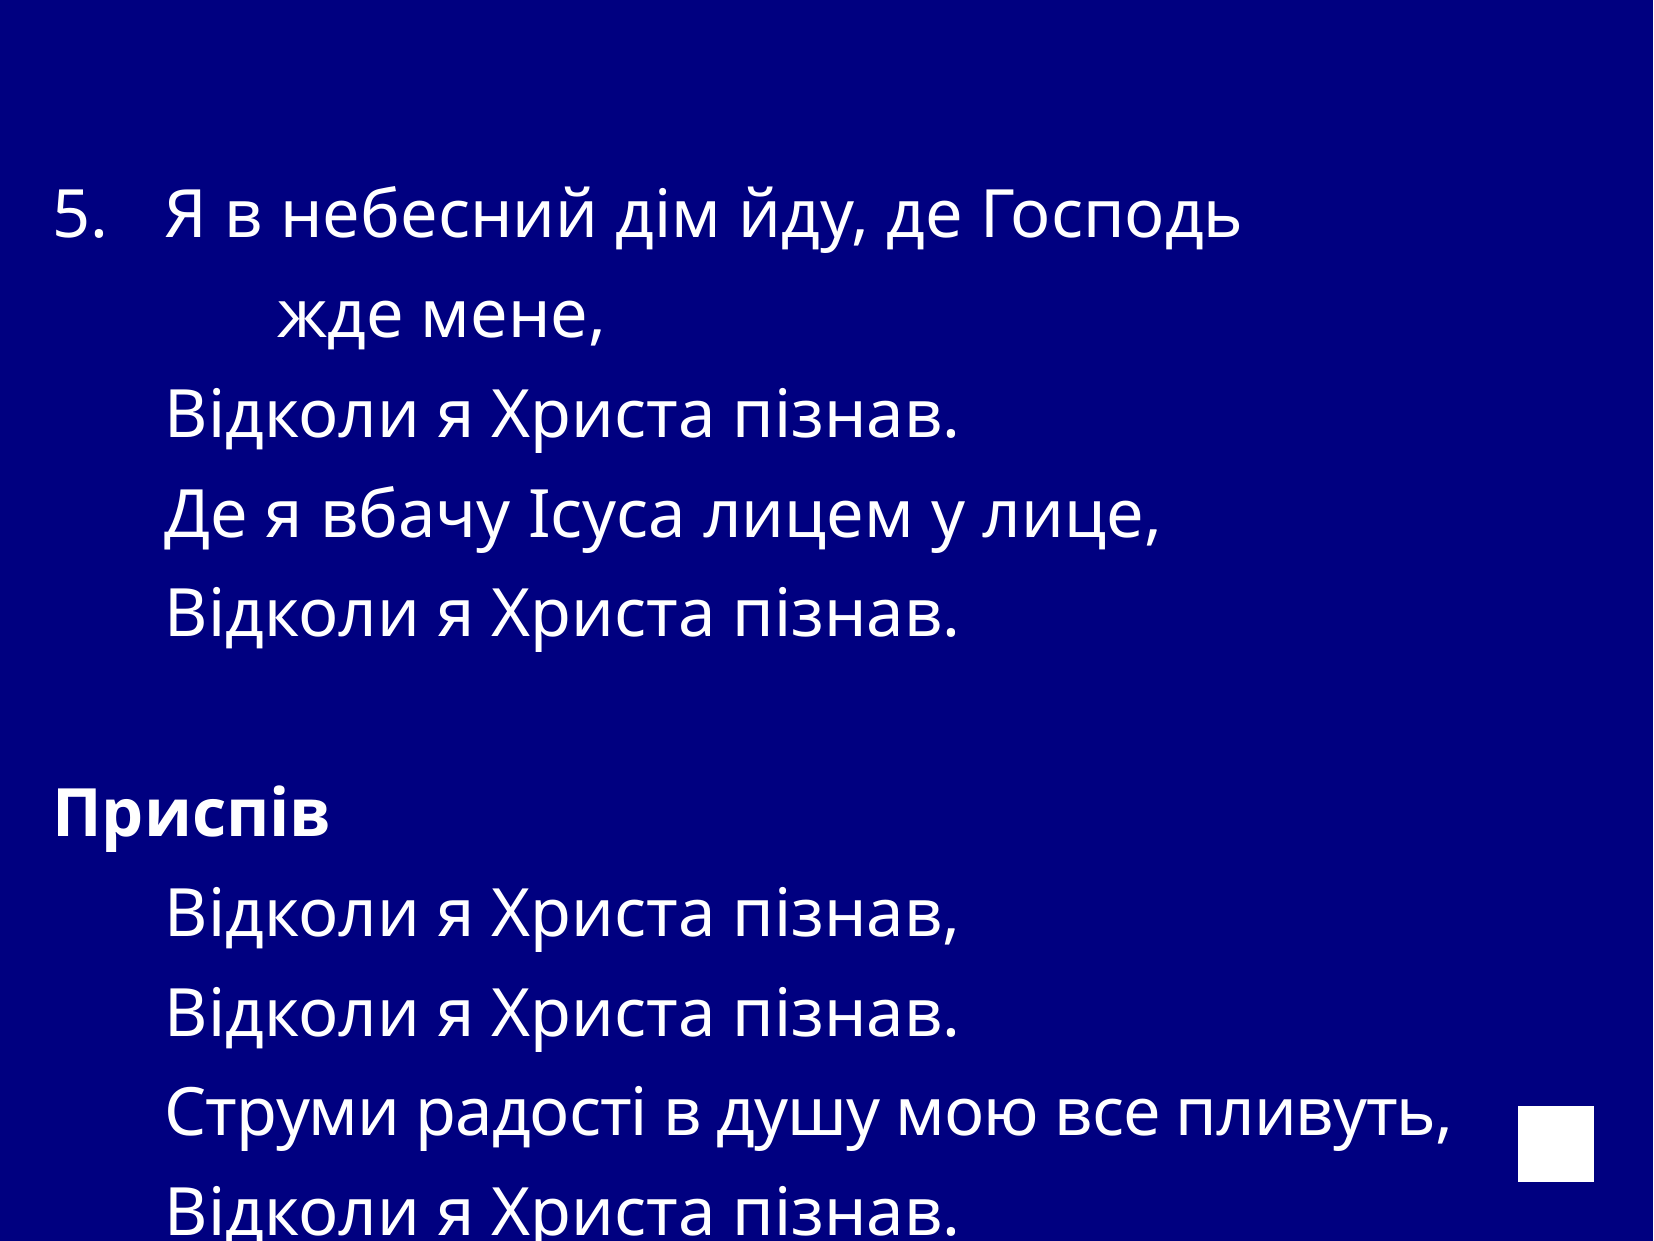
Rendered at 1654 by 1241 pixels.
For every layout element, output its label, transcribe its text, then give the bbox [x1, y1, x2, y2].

text_box 5. Я в небесний дім йду, де Господь жде мене, Відколи я Христа пізнав. Де я вбачу Ісуса лицем у лице, Відколи я Христа пізнав. Приспів Відколи я Христа пізнав, Відколи я Христа пізнав. Струми радості в душу мою все пливуть, Відколи я Христа пізнав. [37, 150, 1651, 1163]
text_box [1518, 1163, 1594, 1182]
